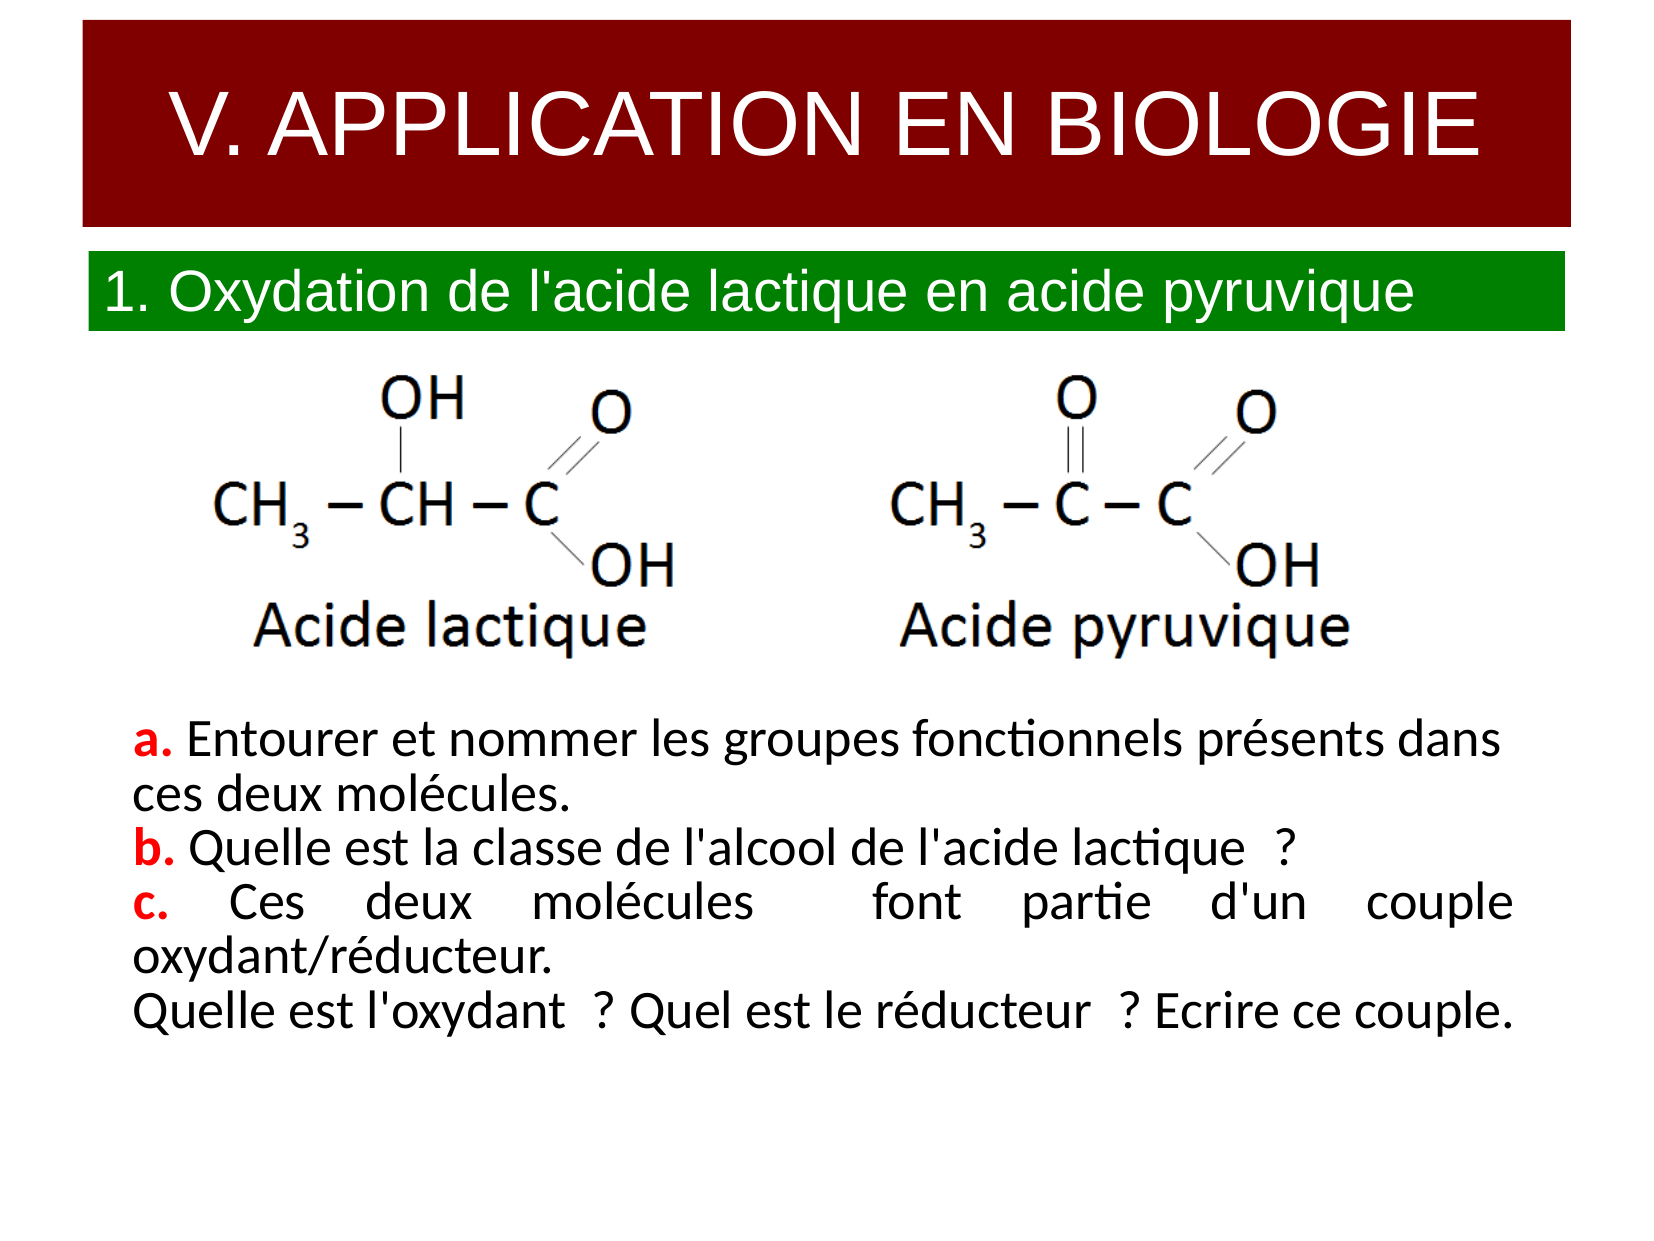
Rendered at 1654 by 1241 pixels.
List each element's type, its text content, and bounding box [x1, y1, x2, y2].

text_box a. Entourer et nommer les groupes fonctionnels présents dans ces deux molécules. b. Quelle est la classe de l'alcool de l'acide lactique ? c. Ces deux molécules font partie d'un couple oxydant/réducteur. Quelle est l'oxydant ? Quel est le réducteur ? Ecrire ce couple. [118, 708, 1565, 1182]
picture [206, 354, 1359, 672]
text_box 1. Oxydation de l'acide lactique en acide pyruvique [88, 251, 1565, 331]
title V. APPLICATION EN BIOLOGIE [82, 19, 1571, 227]
